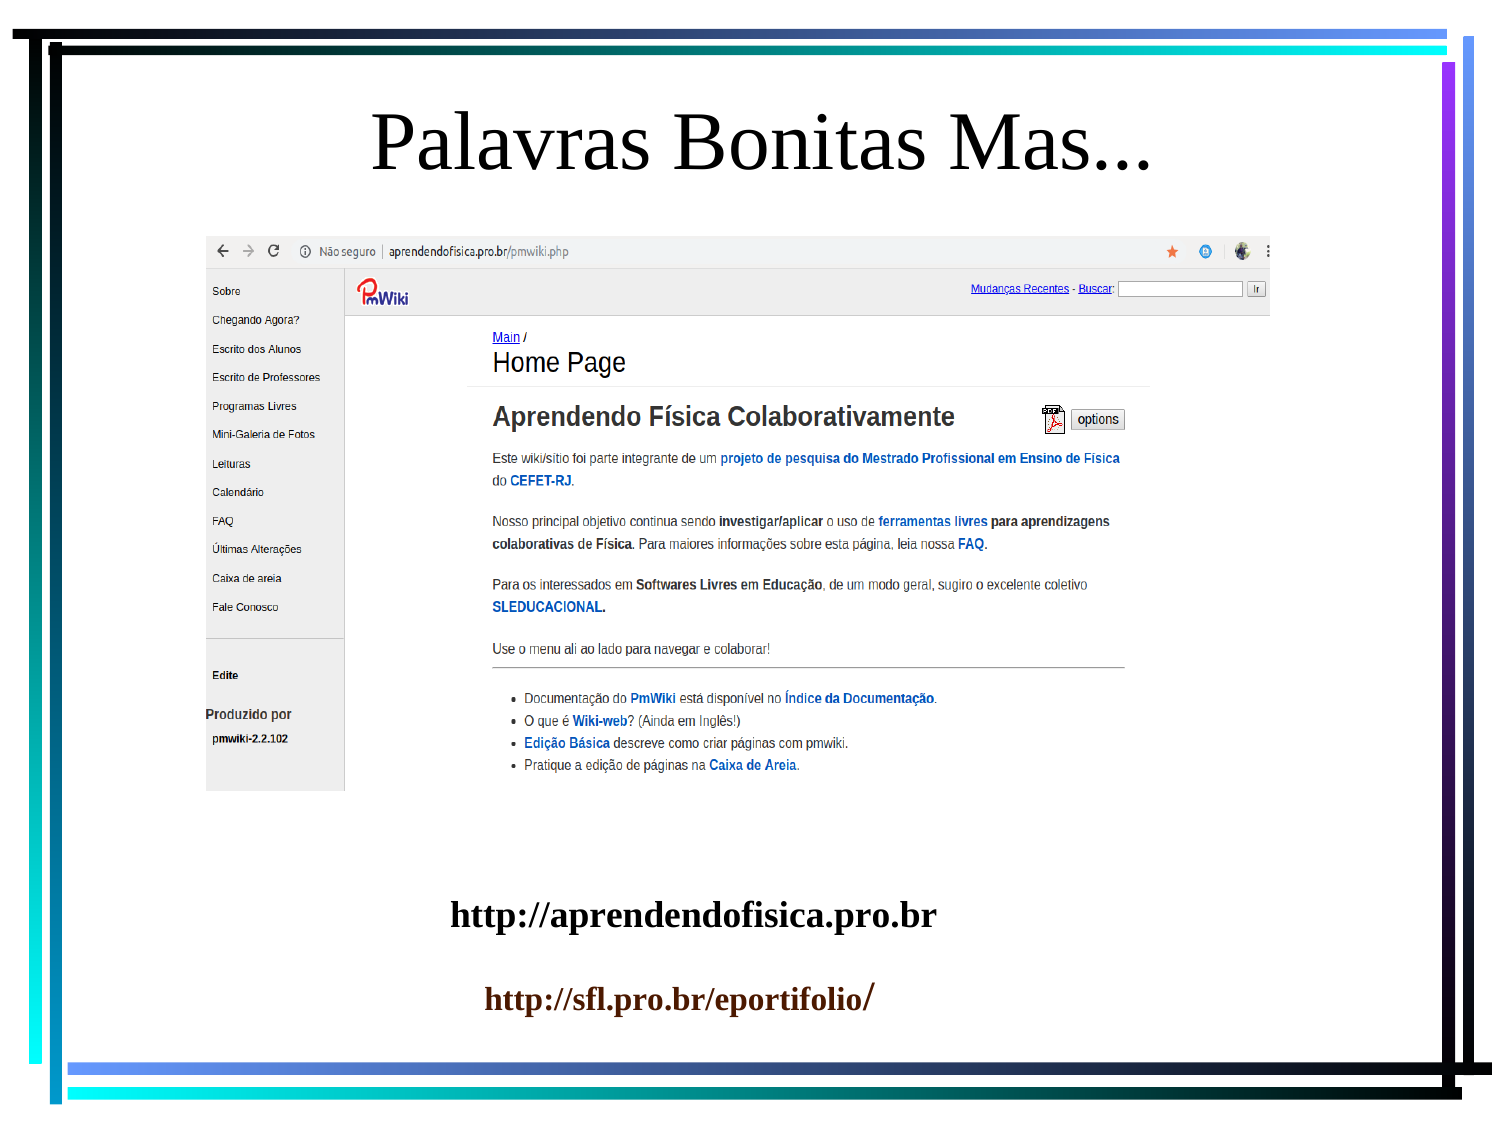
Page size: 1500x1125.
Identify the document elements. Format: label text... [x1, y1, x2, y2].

title Palavras Bonitas Mas... [125, 87, 1401, 213]
picture [0, 0, 1500, 1125]
text_box http://sfl.pro.br/eportifolio/ [419, 957, 890, 1029]
title http://aprendendofisica.pro.br [354, 885, 1034, 945]
